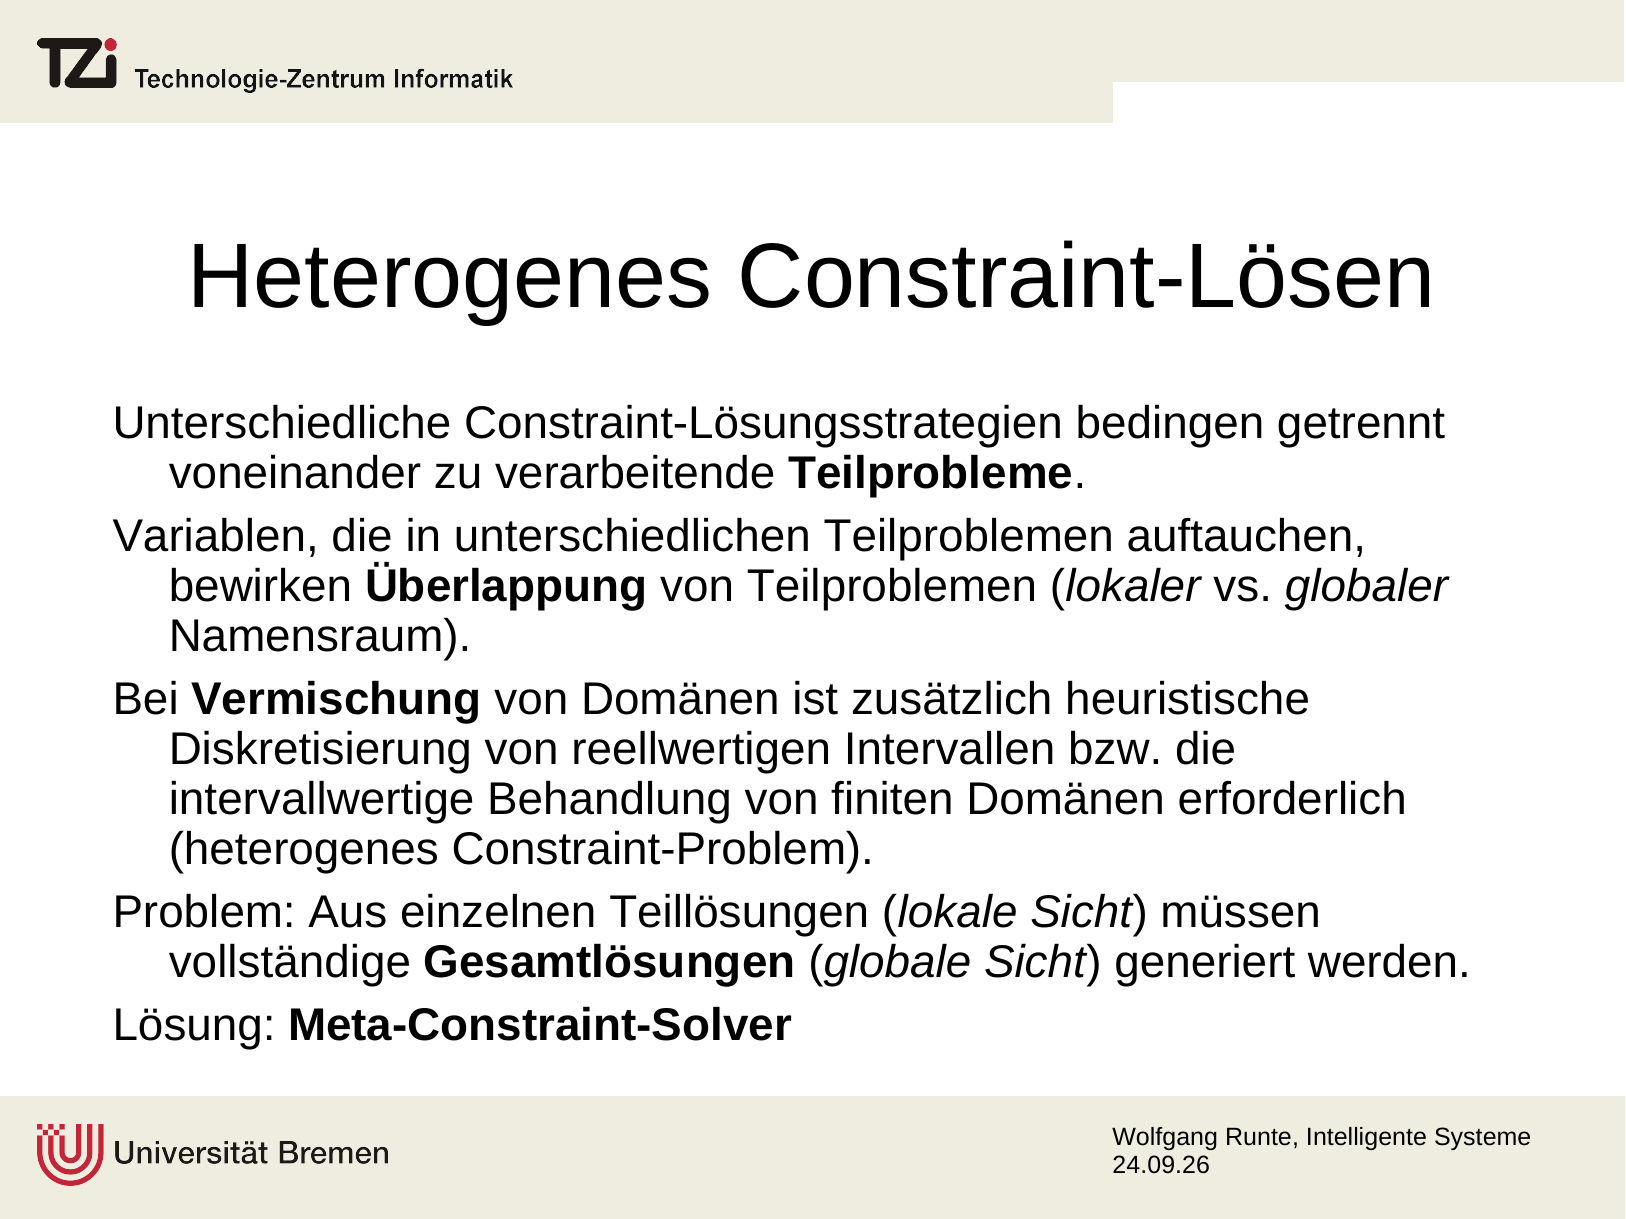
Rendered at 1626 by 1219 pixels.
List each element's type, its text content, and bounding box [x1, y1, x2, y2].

picture [37, 1124, 388, 1186]
picture [37, 38, 513, 93]
title Heterogenes Constraint-Lösen [112, 162, 1513, 393]
list Unterschiedliche Constraint-Lösungsstrategien bedingen getrennt voneinander zu verarbeitende Teilprobleme. Variablen, die in unterschiedlichen Teilproblemen auftauchen, bewirken Überlappung von Teilproblemen (lokaler vs. globaler Namensraum). Bei Vermischung von Domänen ist zusätzlich heuristische Diskretisierung von reellwertigen Intervallen bzw. die intervallwertige Behandlung von finiten Domänen erforderlich (heterogenes Constraint-Problem). Problem: Aus einzelnen Teillösungen (lokale Sicht) müssen vollständige Gesamtlösungen (globale Sicht) generiert werden. Lösung: Meta-Constraint-Solver [112, 398, 1513, 1092]
